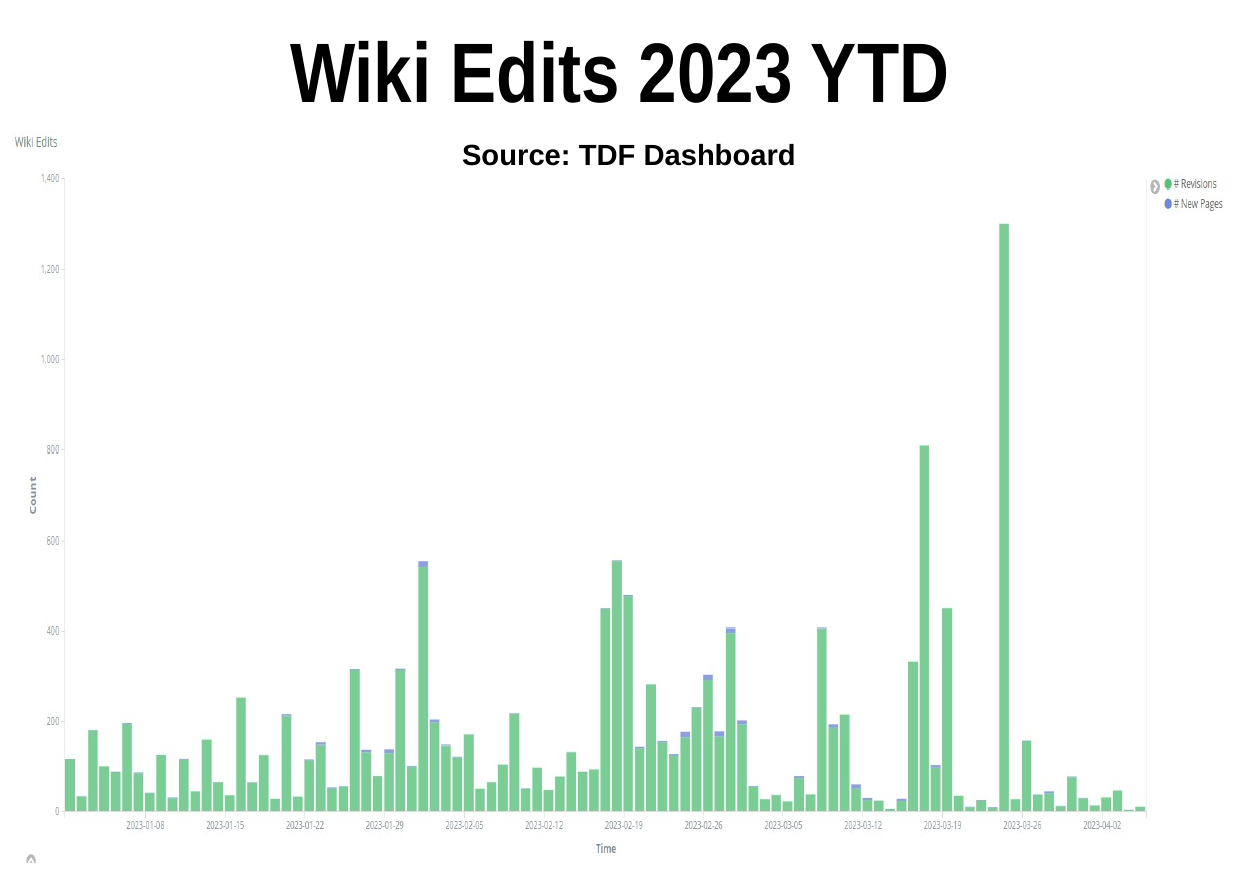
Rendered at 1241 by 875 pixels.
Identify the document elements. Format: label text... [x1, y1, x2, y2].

text_box Source: TDF Dashboard [447, 131, 812, 185]
title Wiki Edits 2023 YTD [11, 12, 1229, 132]
picture [11, 132, 1229, 863]
